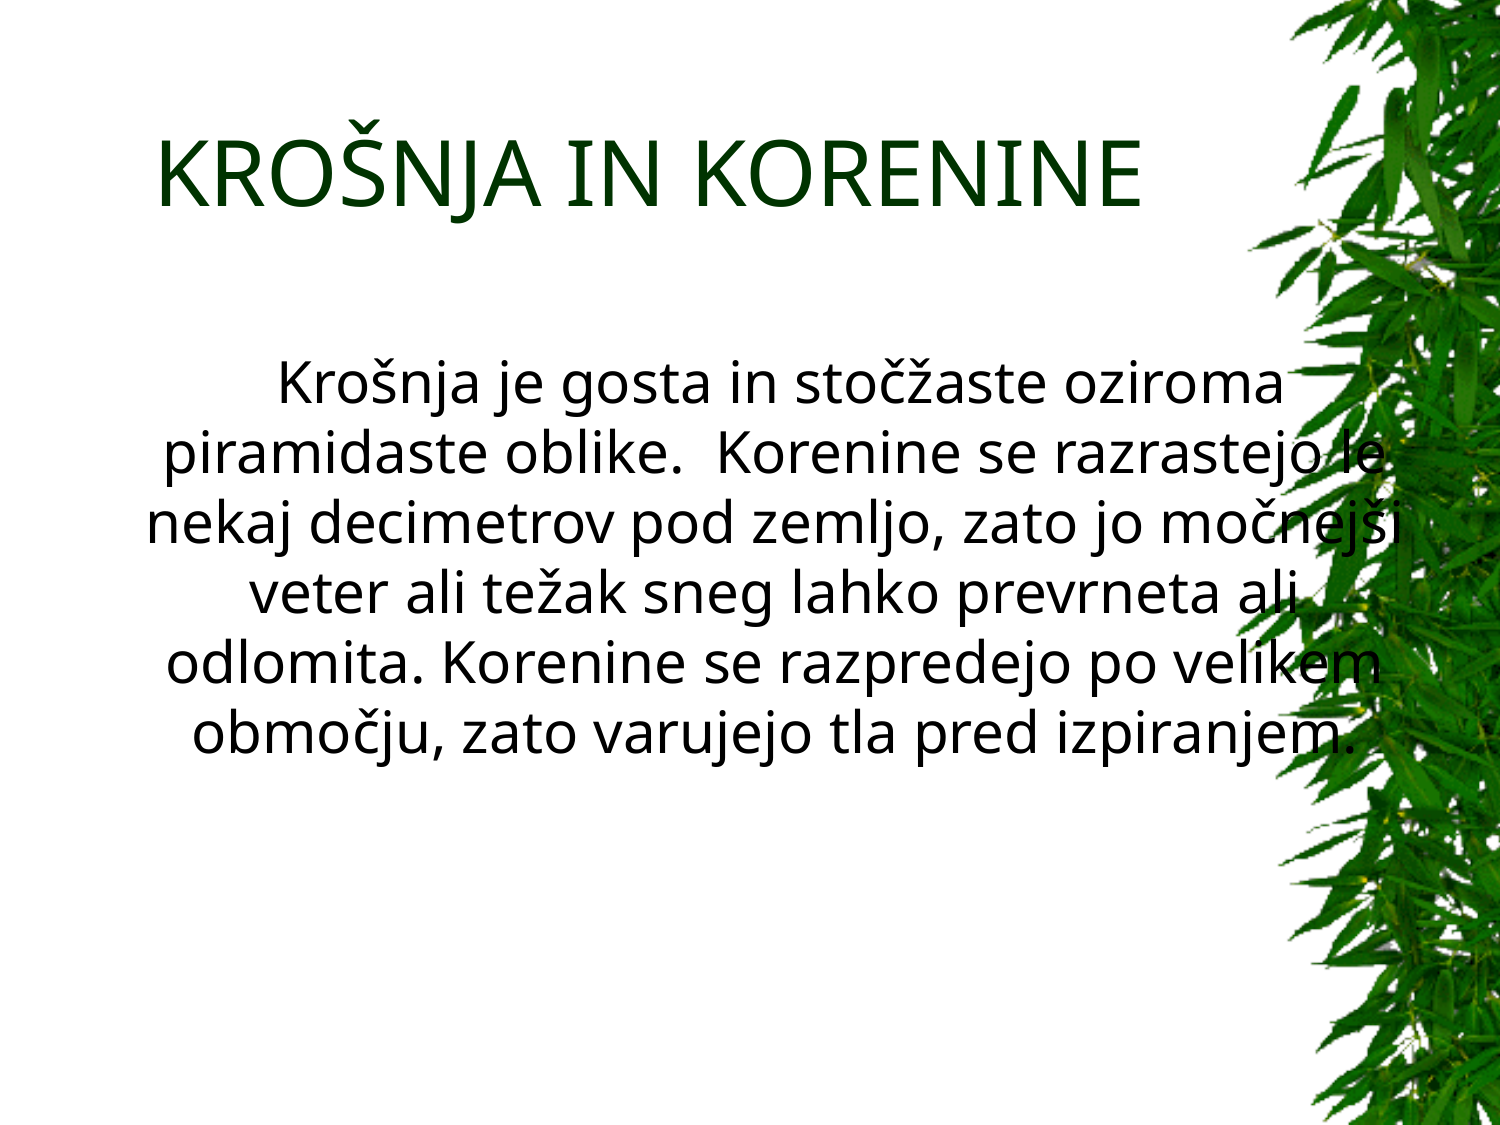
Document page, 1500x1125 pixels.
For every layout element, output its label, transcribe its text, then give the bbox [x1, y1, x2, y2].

picture [1206, 0, 1500, 1125]
title KROŠNJA IN KORENINE [37, 107, 1263, 233]
text_box Krošnja je gosta in stočžaste oziroma piramidaste oblike. Korenine se razrastejo le nekaj decimetrov pod zemljo, zato jo močnejši veter ali težak sneg lahko prevrneta ali odlomita. Korenine se razpredejo po velikem območju, zato varujejo tla pred izpiranjem. [112, 337, 1438, 843]
